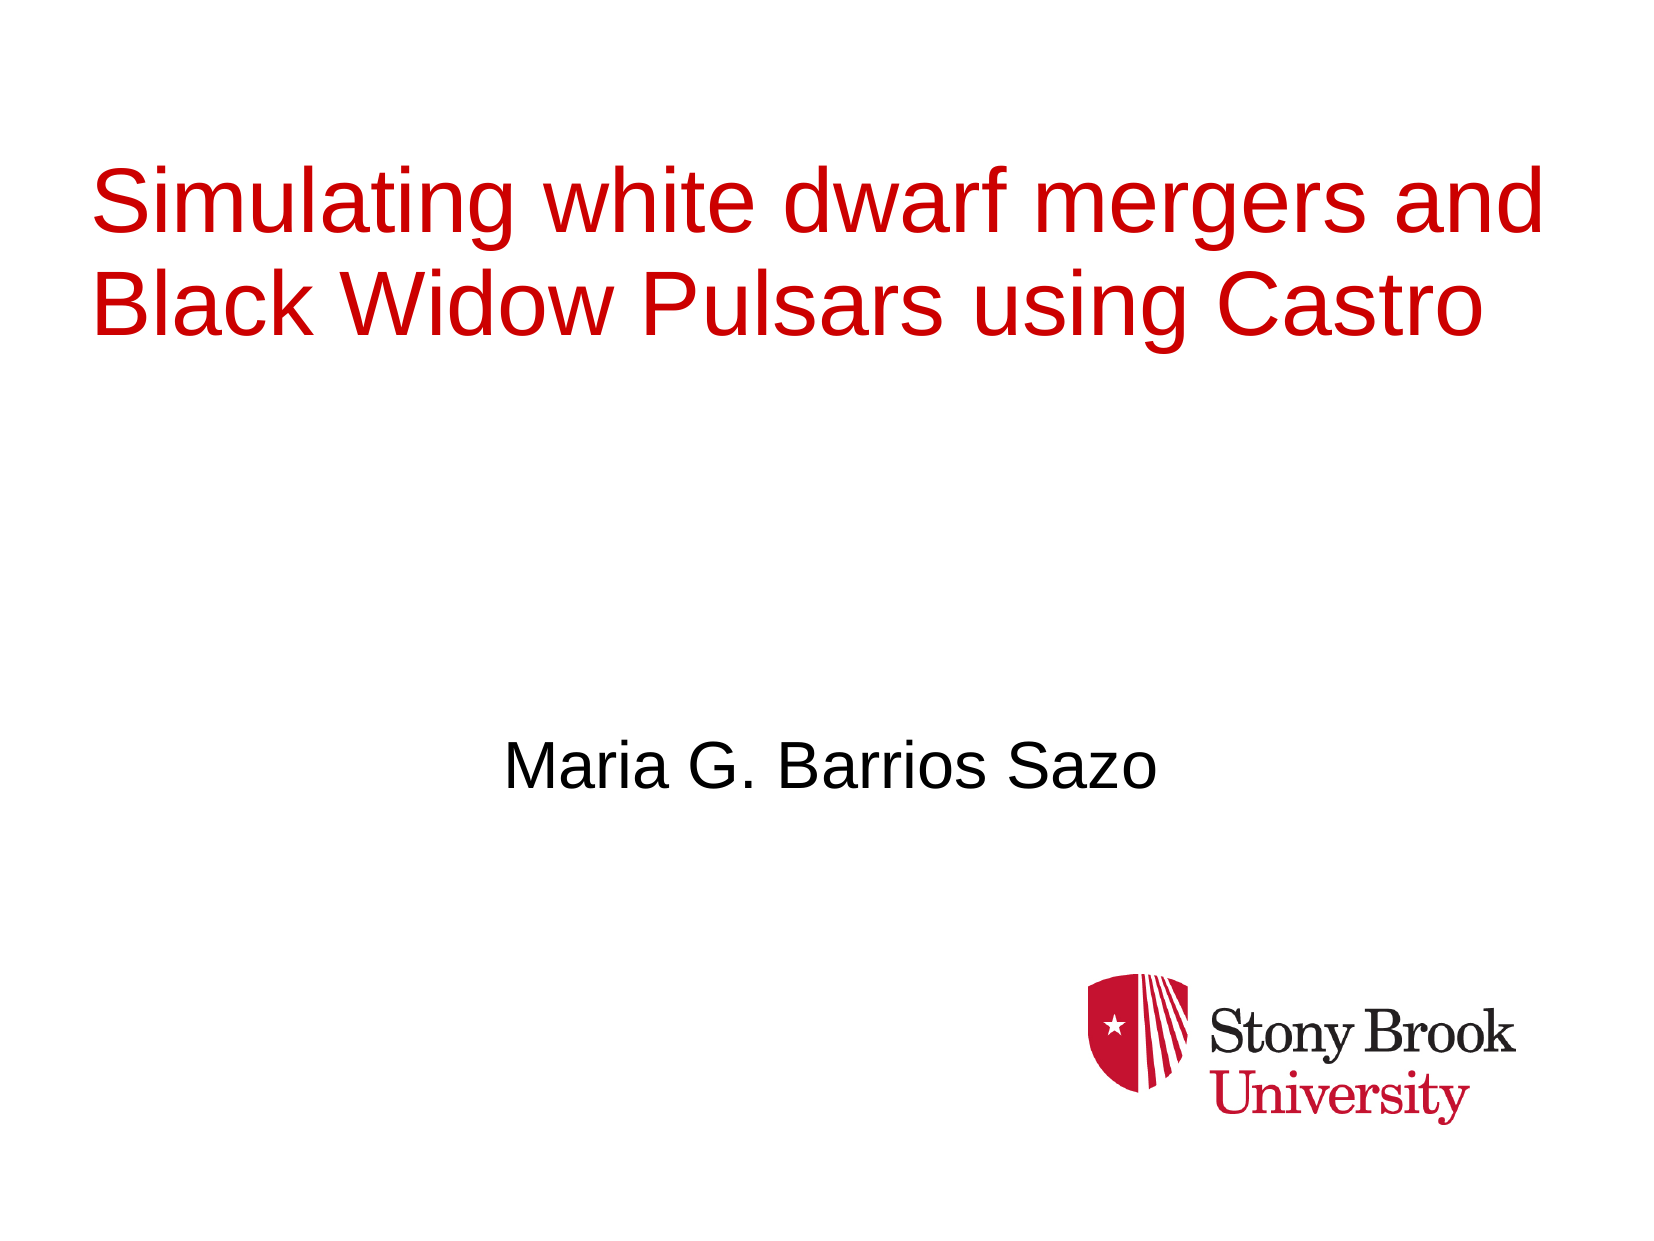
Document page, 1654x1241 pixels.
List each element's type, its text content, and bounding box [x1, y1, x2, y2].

picture [1088, 974, 1516, 1126]
title Simulating white dwarf mergers and Black Widow Pulsars using Castro [90, 98, 1579, 406]
subtitle Maria G. Barrios Sazo [86, 405, 1576, 1126]
